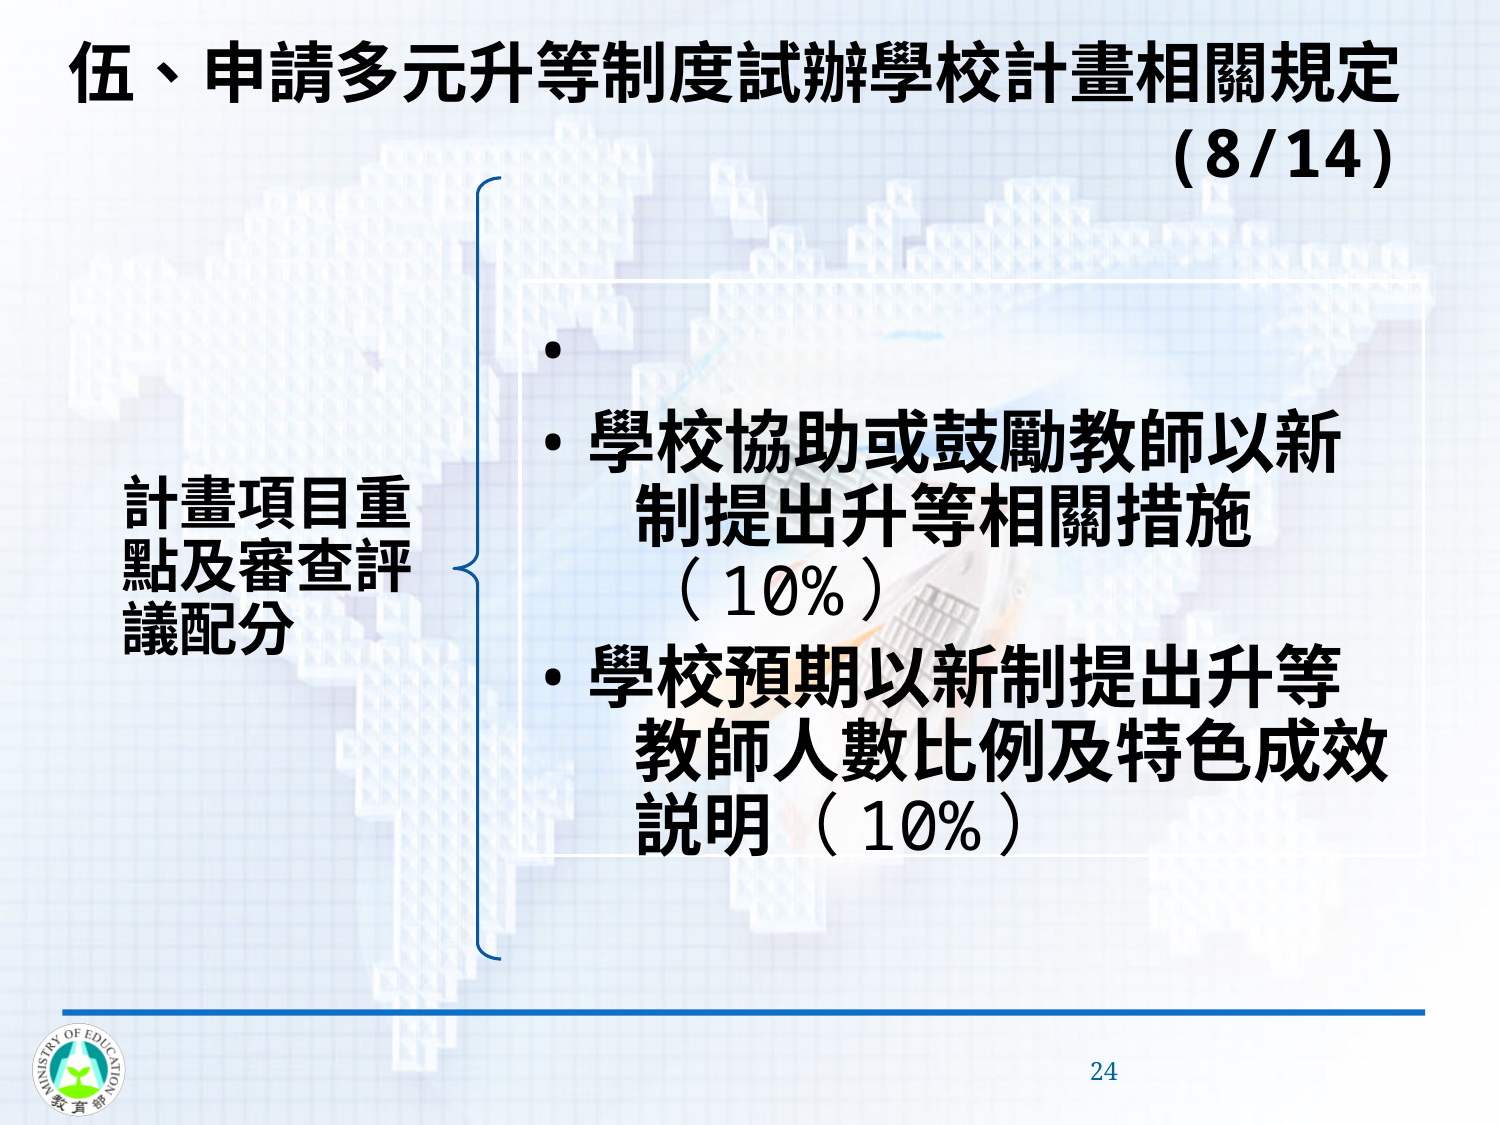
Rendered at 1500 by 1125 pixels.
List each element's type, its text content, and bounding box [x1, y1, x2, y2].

text_box 計畫項目重點及審查評議配分 [88, 452, 454, 685]
text_box 伍、申請多元升等制度試辦學校計畫相關規定 (8/14) [53, 23, 1459, 198]
text_box [1074, 1042, 1426, 1103]
text_box 學校協助或鼓勵教師以新制提出升等相關措施（10%） 學校預期以新制提出升等教師人數比例及特色成效説明（10%） [519, 280, 1424, 856]
